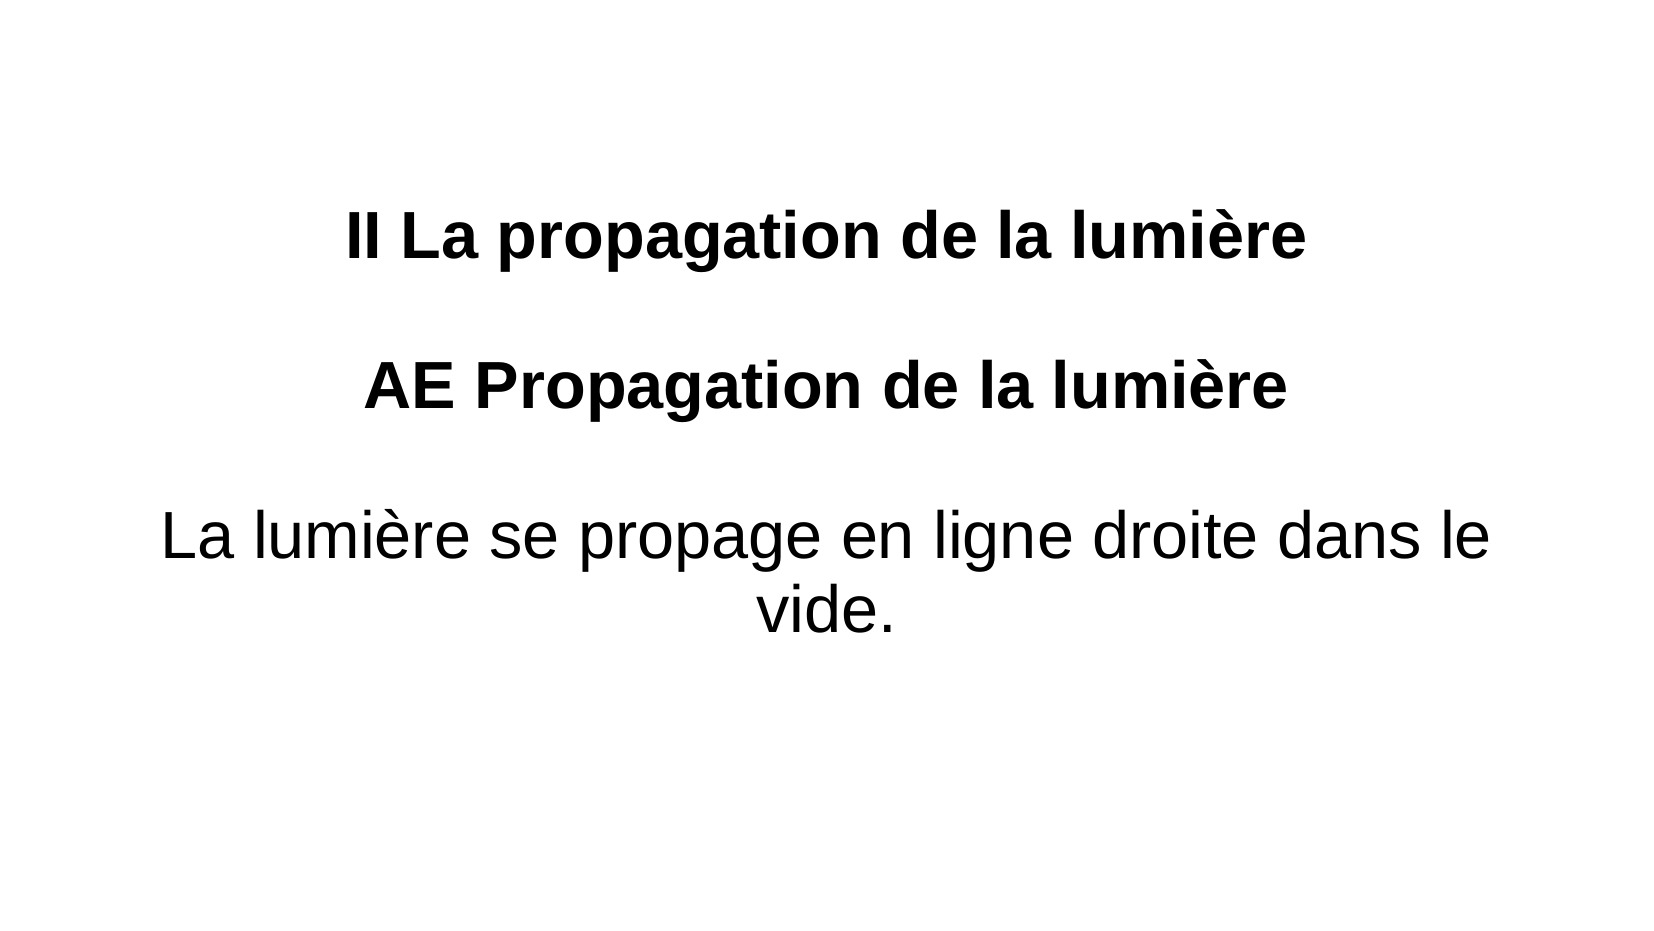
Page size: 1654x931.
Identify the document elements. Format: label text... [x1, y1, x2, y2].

subtitle II La propagation de la lumière AE Propagation de la lumière La lumière se propage en ligne droite dans le vide. [82, 88, 1571, 758]
